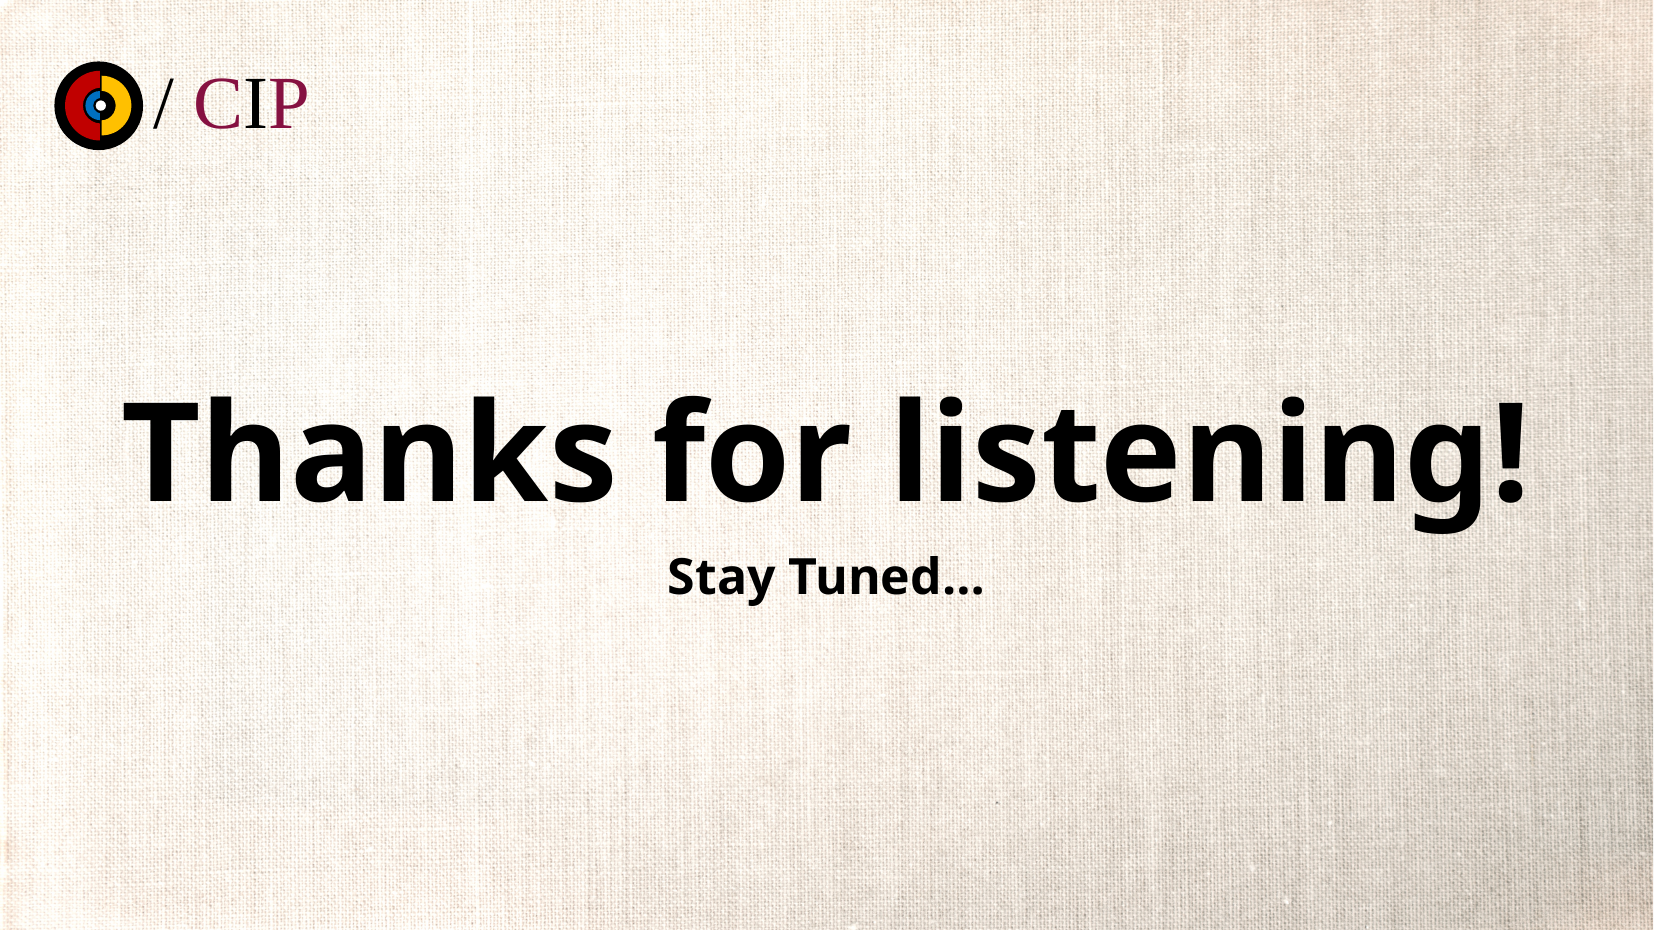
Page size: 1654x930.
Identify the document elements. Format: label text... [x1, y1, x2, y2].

picture [0, 0, 1654, 930]
subtitle Thanks for listening! Stay Tuned… [82, 177, 1571, 787]
